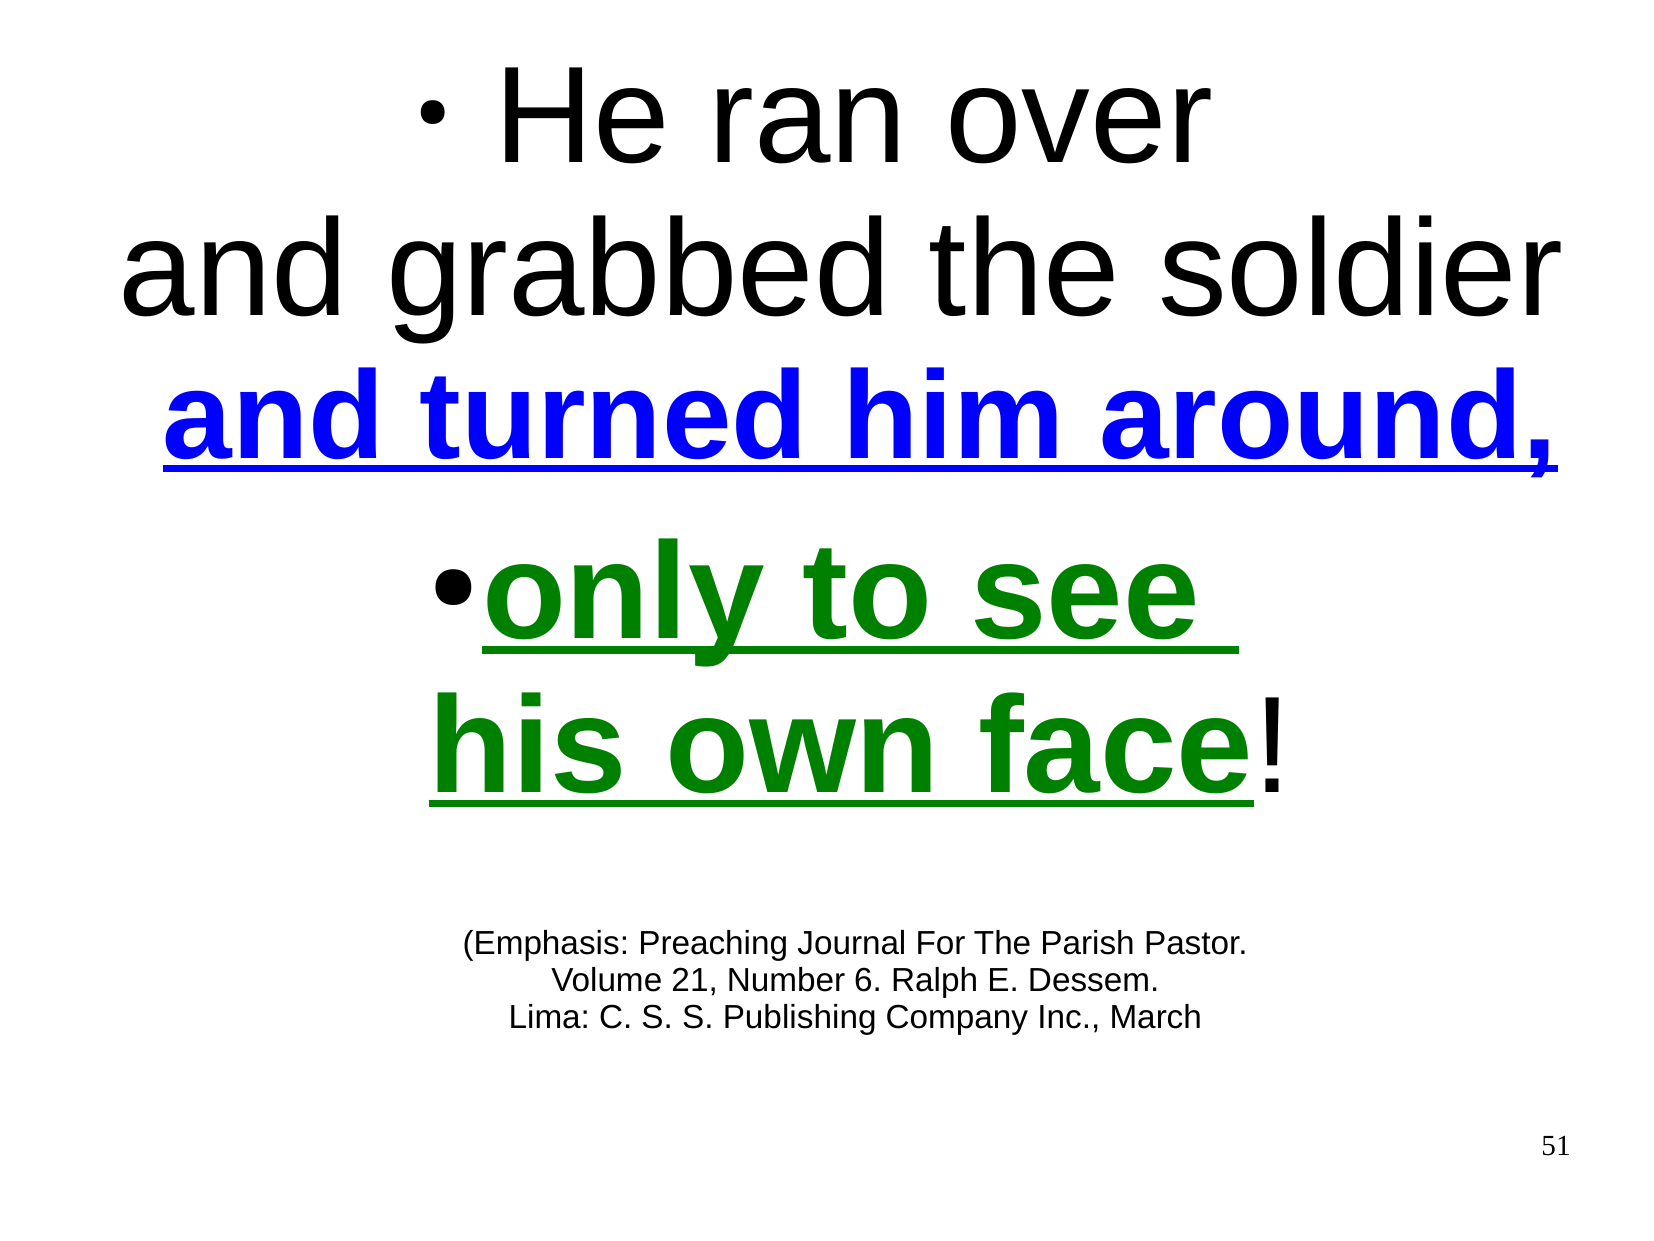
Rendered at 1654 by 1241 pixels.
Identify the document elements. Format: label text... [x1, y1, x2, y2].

list He ran over and grabbed the soldier and turned him around, only to see his own face! (Emphasis: Preaching Journal For The Parish Pastor. Volume 21, Number 6. Ralph E. Dessem. Lima: C. S. S. Publishing Company Inc., March [37, 37, 1613, 1201]
